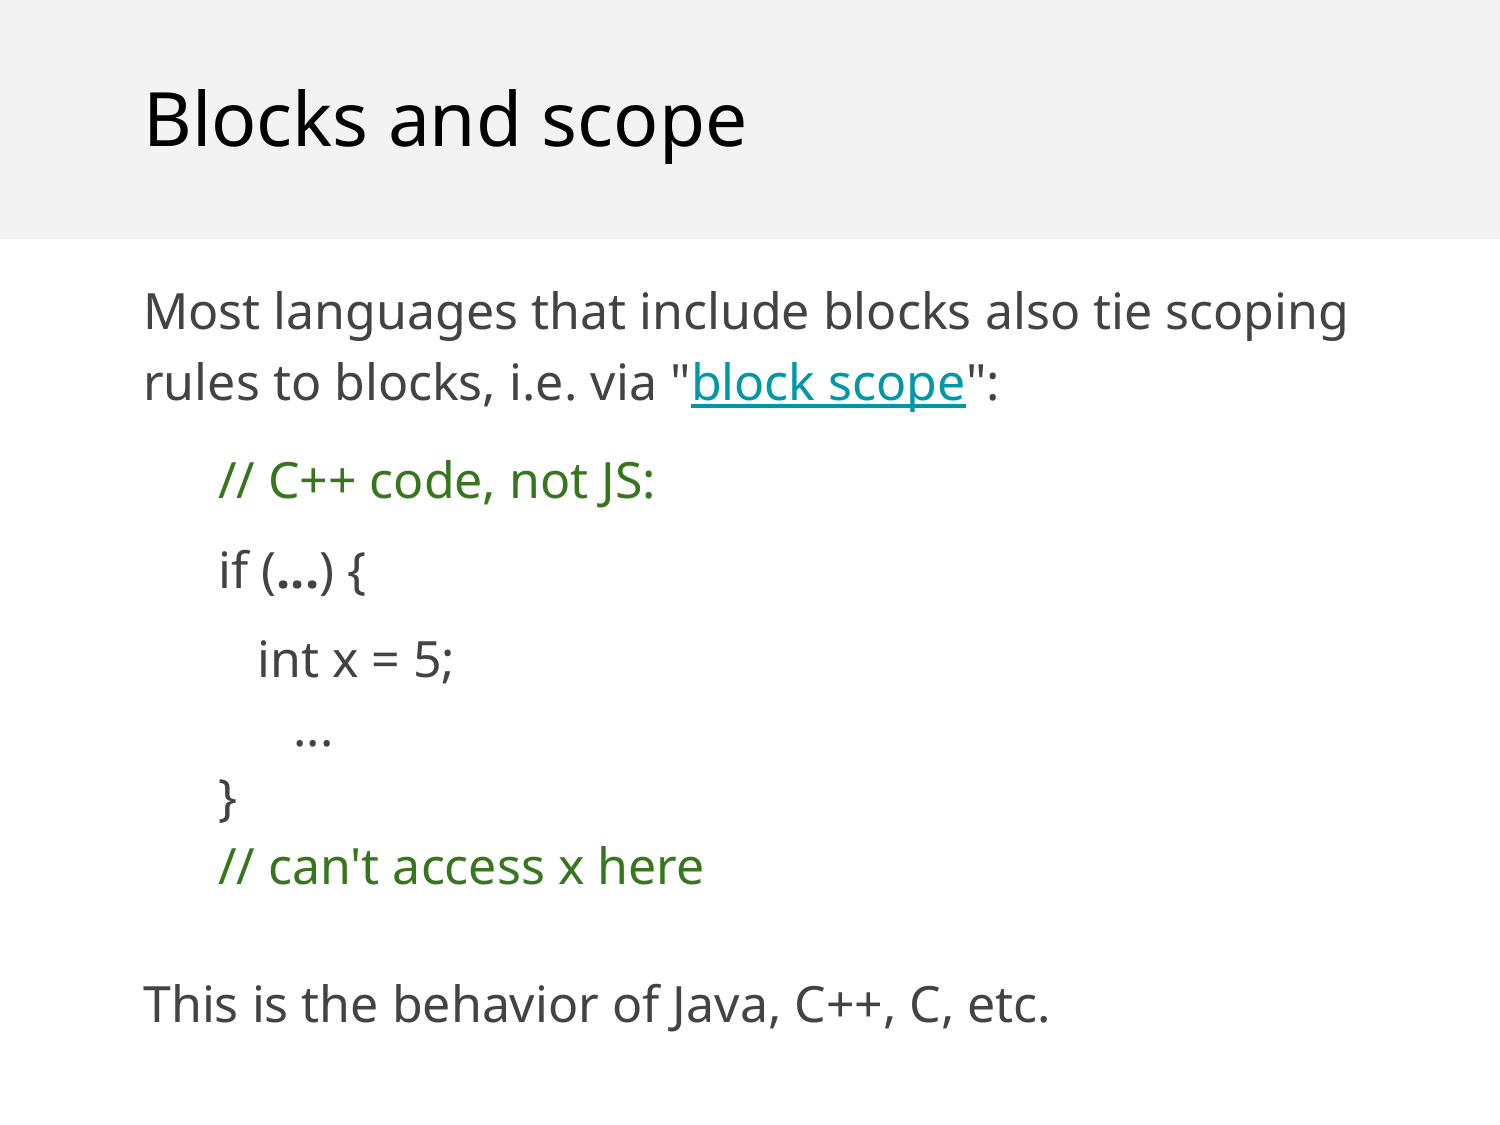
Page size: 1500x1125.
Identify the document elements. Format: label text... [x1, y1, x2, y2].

list Most languages that include blocks also tie scoping rules to blocks, i.e. via "block scope": // C++ code, not JS: if (...) { int x = 5; ... } // can't access x here This is the behavior of Java, C++, C, etc. [128, 255, 1372, 1103]
title Blocks and scope [128, 56, 1372, 183]
